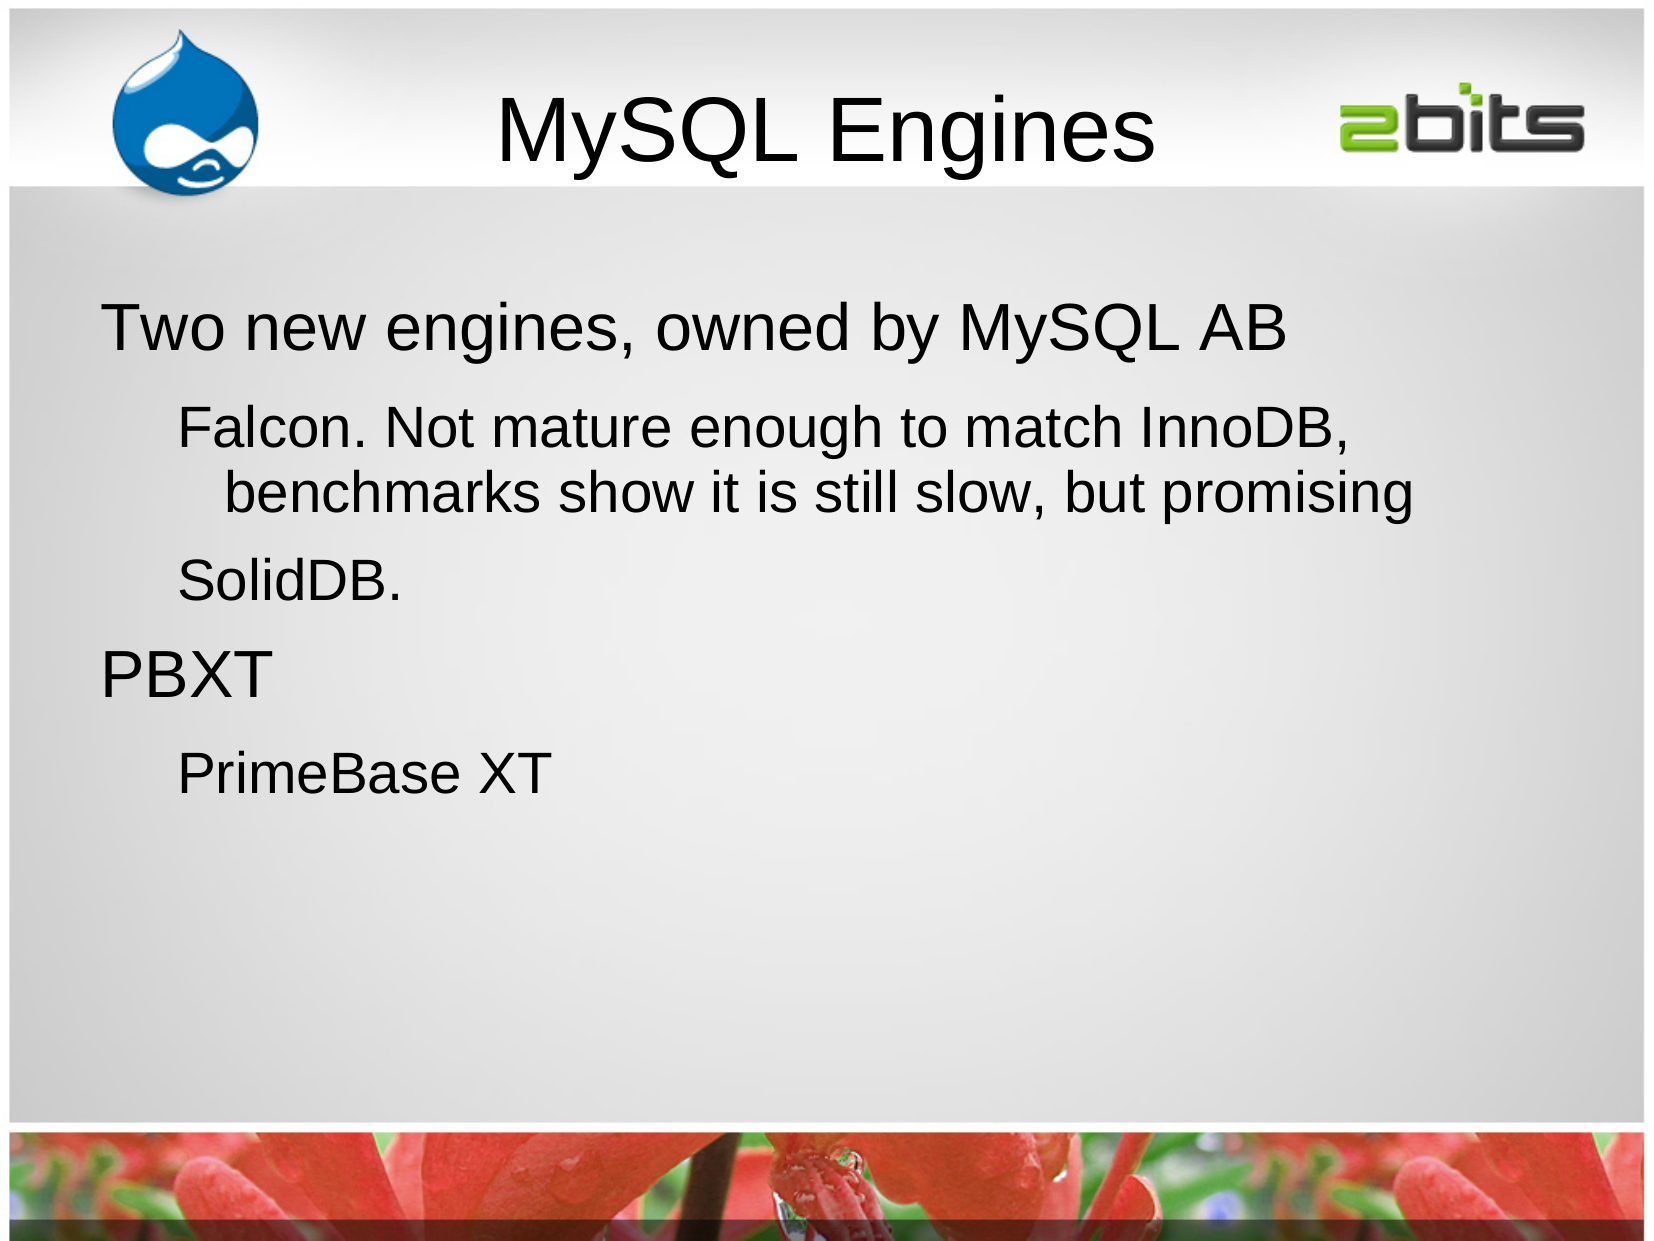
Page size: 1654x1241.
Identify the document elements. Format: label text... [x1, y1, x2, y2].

title MySQL Engines [82, 33, 1571, 226]
picture [0, 0, 1654, 1241]
list Two new engines, owned by MySQL AB Falcon. Not mature enough to match InnoDB, benchmarks show it is still slow, but promising SolidDB. PBXT PrimeBase XT [82, 290, 1571, 1094]
